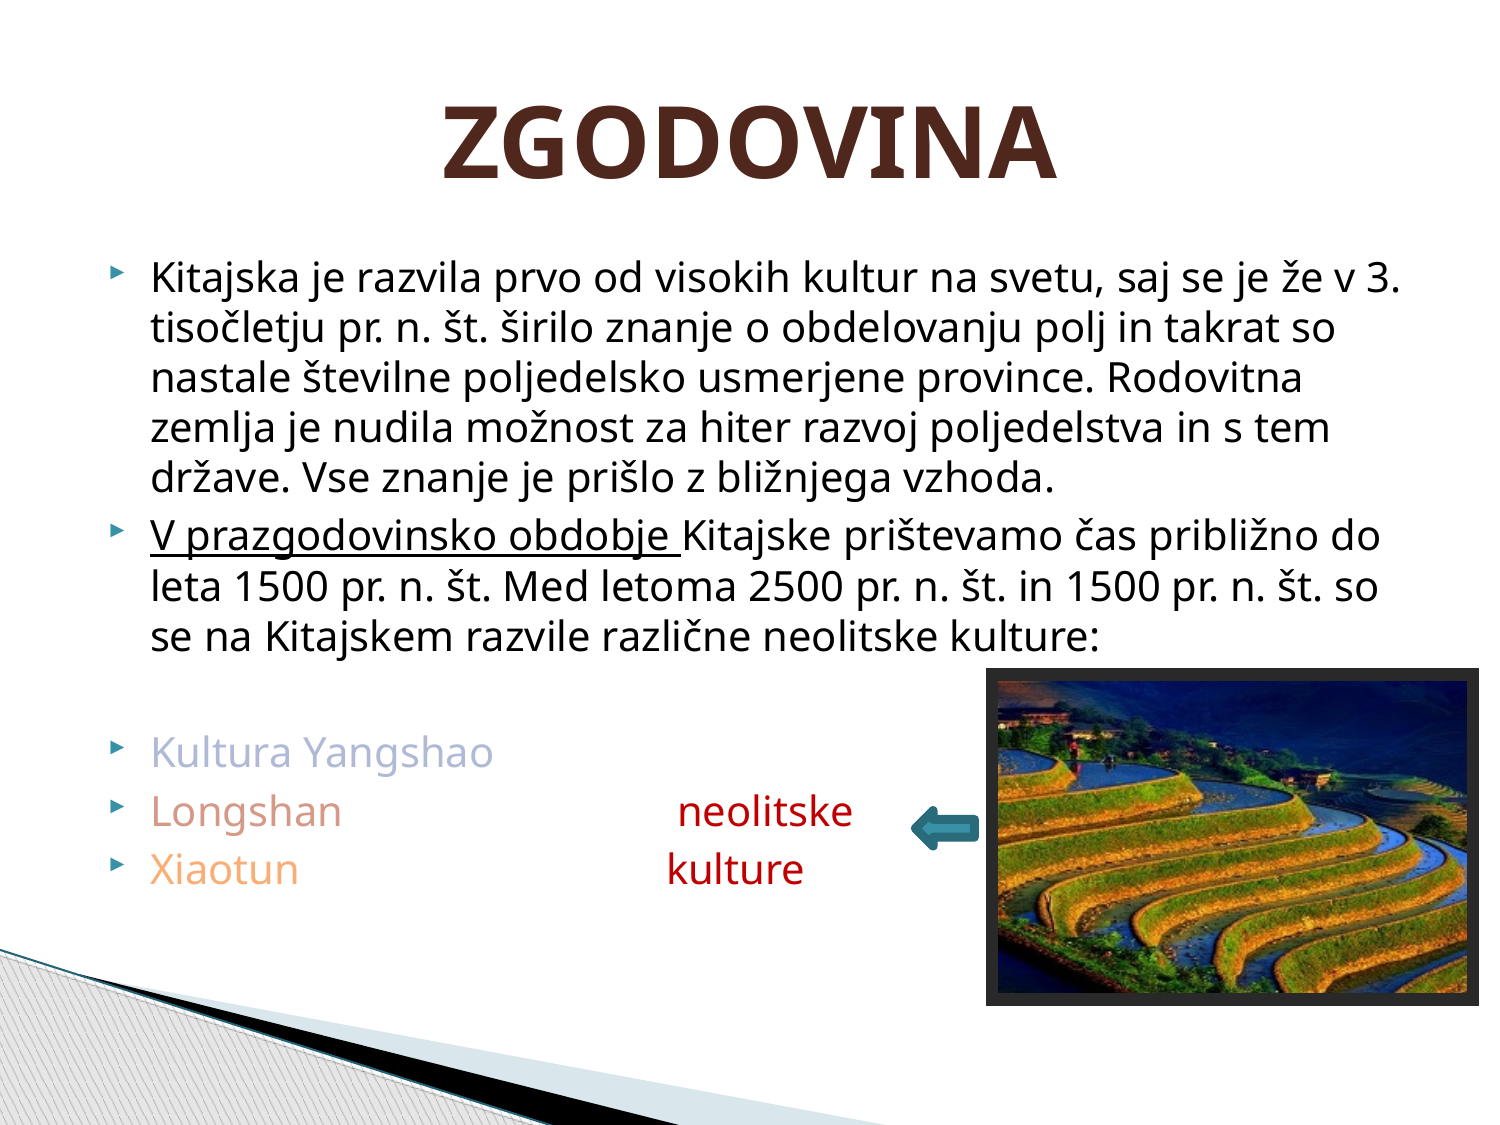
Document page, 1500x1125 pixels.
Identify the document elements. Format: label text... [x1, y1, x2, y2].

picture [998, 680, 1467, 994]
text_box [915, 810, 975, 847]
title ZGODOVINA [75, 45, 1425, 233]
list Kitajska je razvila prvo od visokih kultur na svetu, saj se je že v 3. tisočletju pr. n. št. širilo znanje o obdelovanju polj in takrat so nastale številne poljedelsko usmerjene province. Rodovitna zemlja je nudila možnost za hiter razvoj poljedelstva in s tem države. Vse znanje je prišlo z bližnjega vzhoda. V prazgodovinsko obdobje Kitajske prištevamo čas približno do leta 1500 pr. n. št. Med letoma 2500 pr. n. št. in 1500 pr. n. št. so se na Kitajskem razvile različne neolitske kulture: Kultura Yangshao Longshan neolitske Xiaotun kulture [75, 242, 1425, 986]
